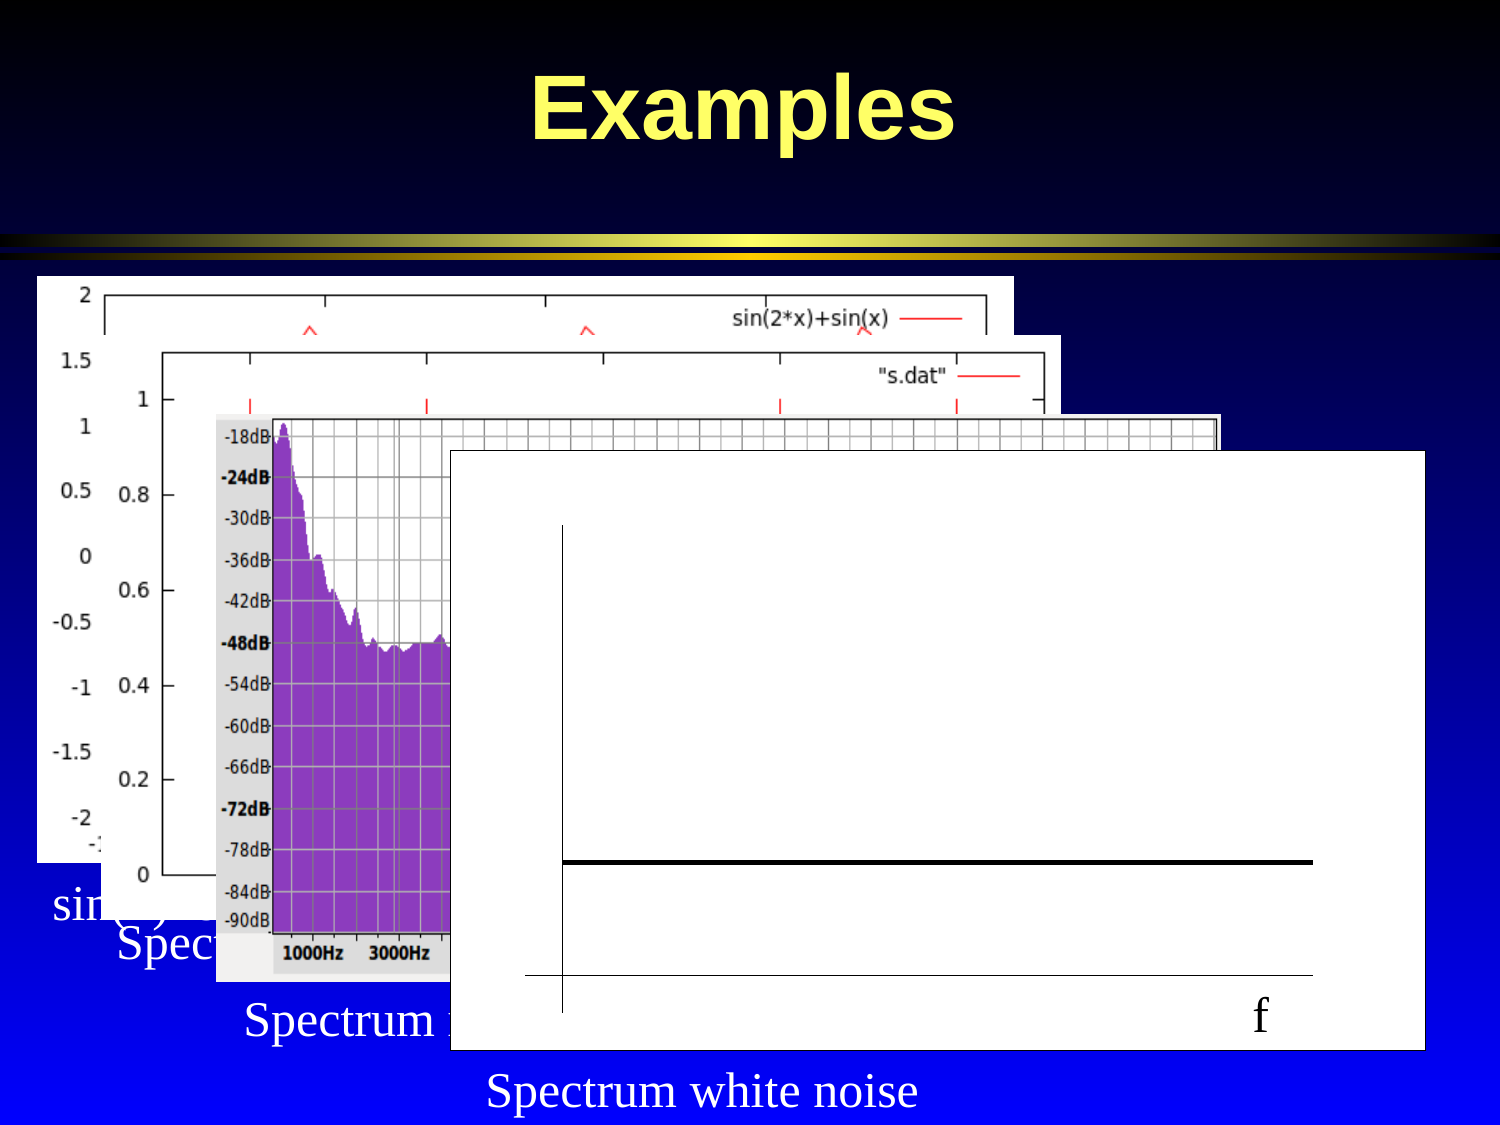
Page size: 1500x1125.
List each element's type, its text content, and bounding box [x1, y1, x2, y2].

text_box [450, 450, 1426, 1051]
text_box Spectrum of sin(x)+sin(2x) [101, 902, 216, 978]
picture [37, 276, 1221, 982]
text_box Spectrum music [228, 979, 470, 1054]
text_box f [1237, 975, 1284, 1050]
text_box Spectrum white noise [470, 1050, 935, 1125]
title Examples [99, 0, 1388, 225]
text_box sin(x)+sin(2x) [37, 862, 101, 938]
